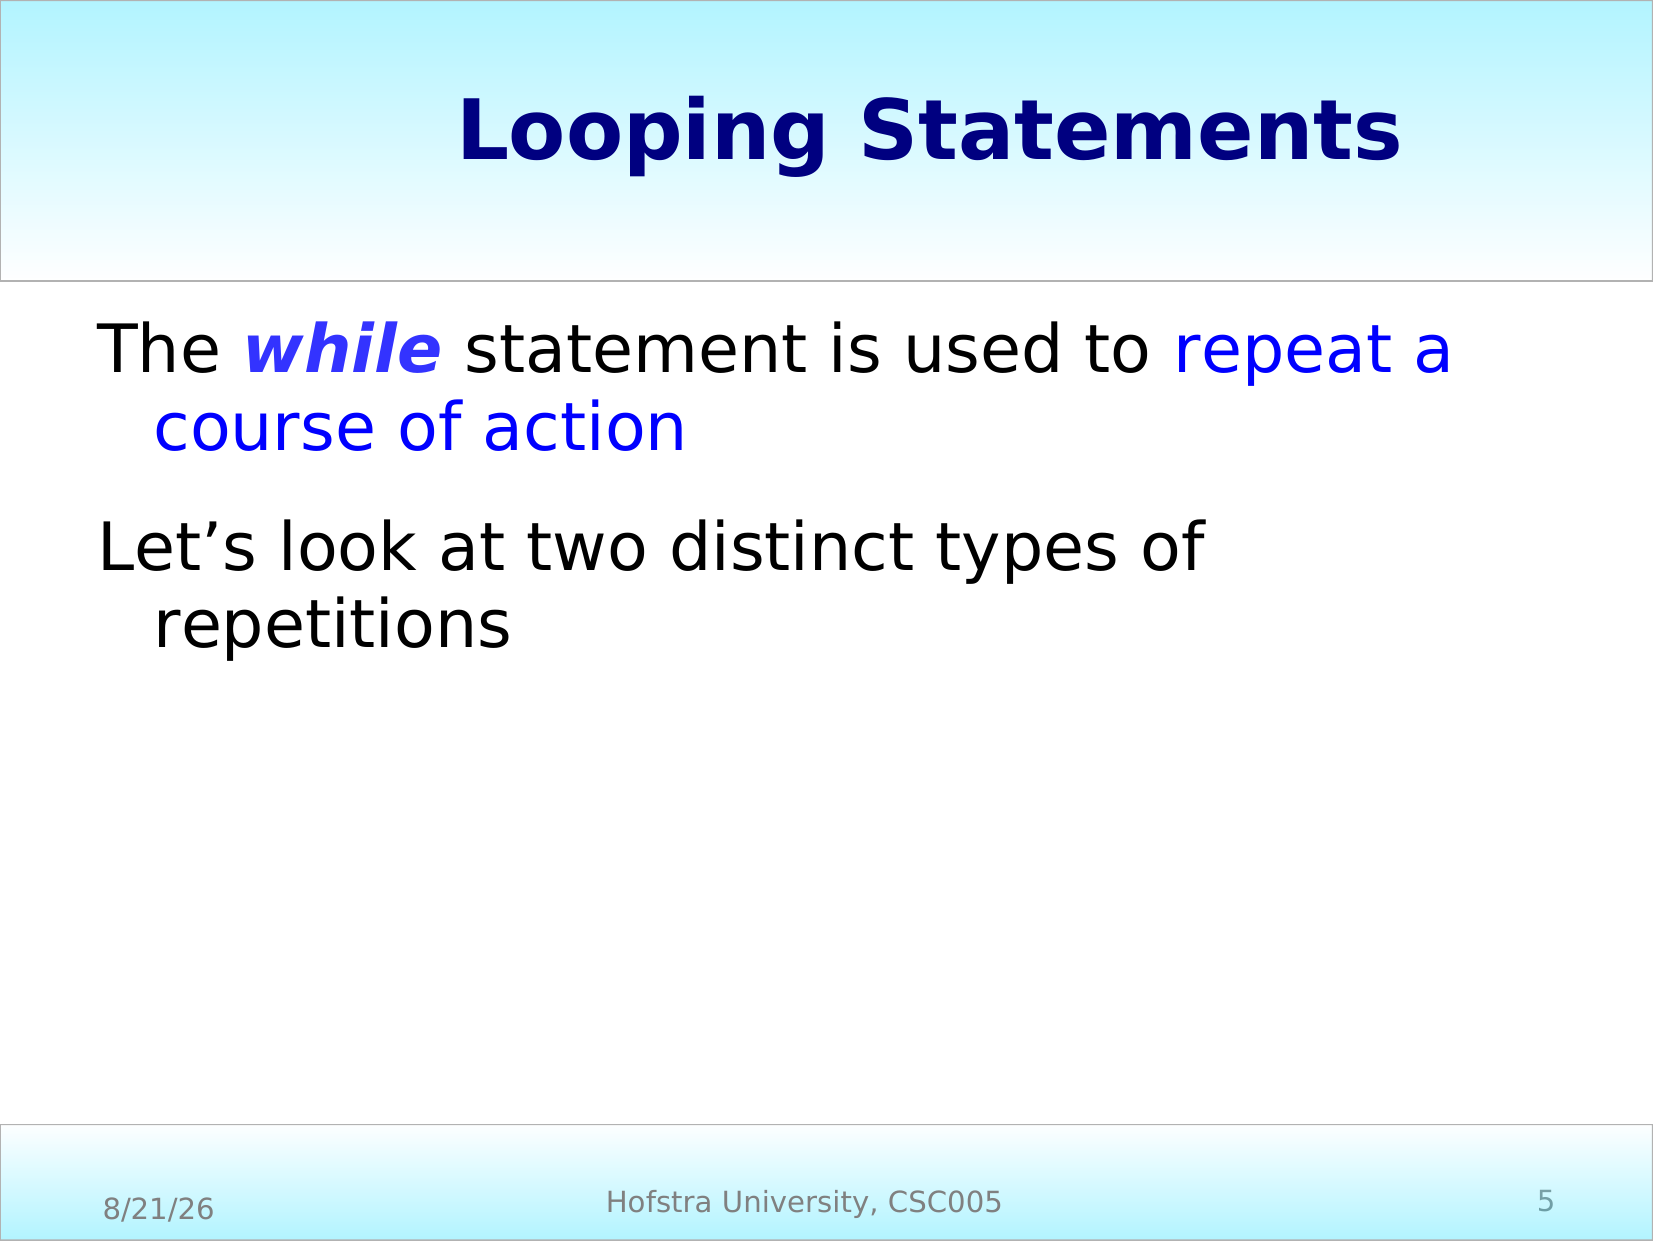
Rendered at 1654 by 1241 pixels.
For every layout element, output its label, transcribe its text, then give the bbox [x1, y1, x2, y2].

title Looping Statements [247, 27, 1612, 235]
list The while statement is used to repeat a course of action Let’s look at two distinct types of repetitions [82, 303, 1571, 1131]
